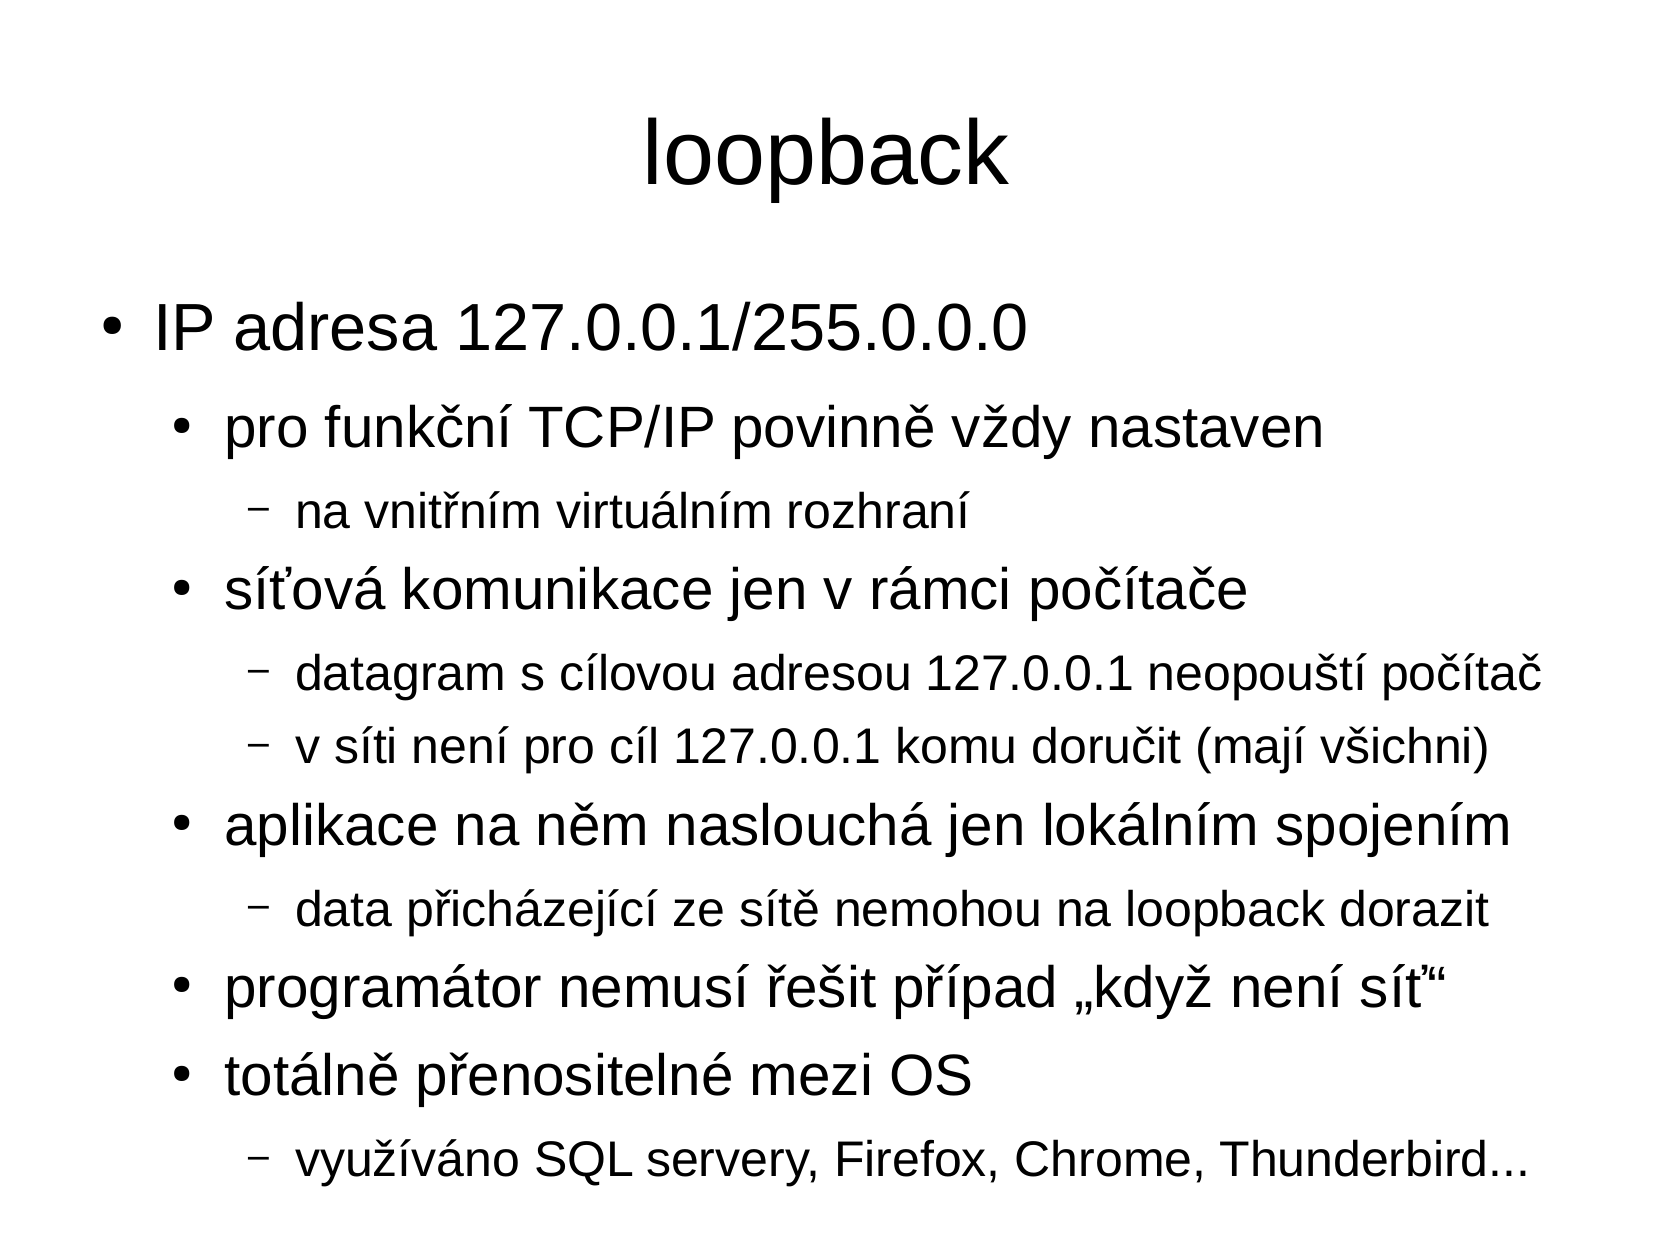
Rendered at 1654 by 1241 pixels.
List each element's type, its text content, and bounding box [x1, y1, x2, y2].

list IP adresa 127.0.0.1/255.0.0.0 pro funkční TCP/IP povinně vždy nastaven na vnitřním virtuálním rozhraní síťová komunikace jen v rámci počítače datagram s cílovou adresou 127.0.0.1 neopouští počítač v síti není pro cíl 127.0.0.1 komu doručit (mají všichni) aplikace na něm naslouchá jen lokálním spojením data přicházející ze sítě nemohou na loopback dorazit programátor nemusí řešit případ „když není síť“ totálně přenositelné mezi OS využíváno SQL servery, Firefox, Chrome, Thunderbird... [82, 290, 1571, 1188]
title loopback [82, 49, 1571, 257]
